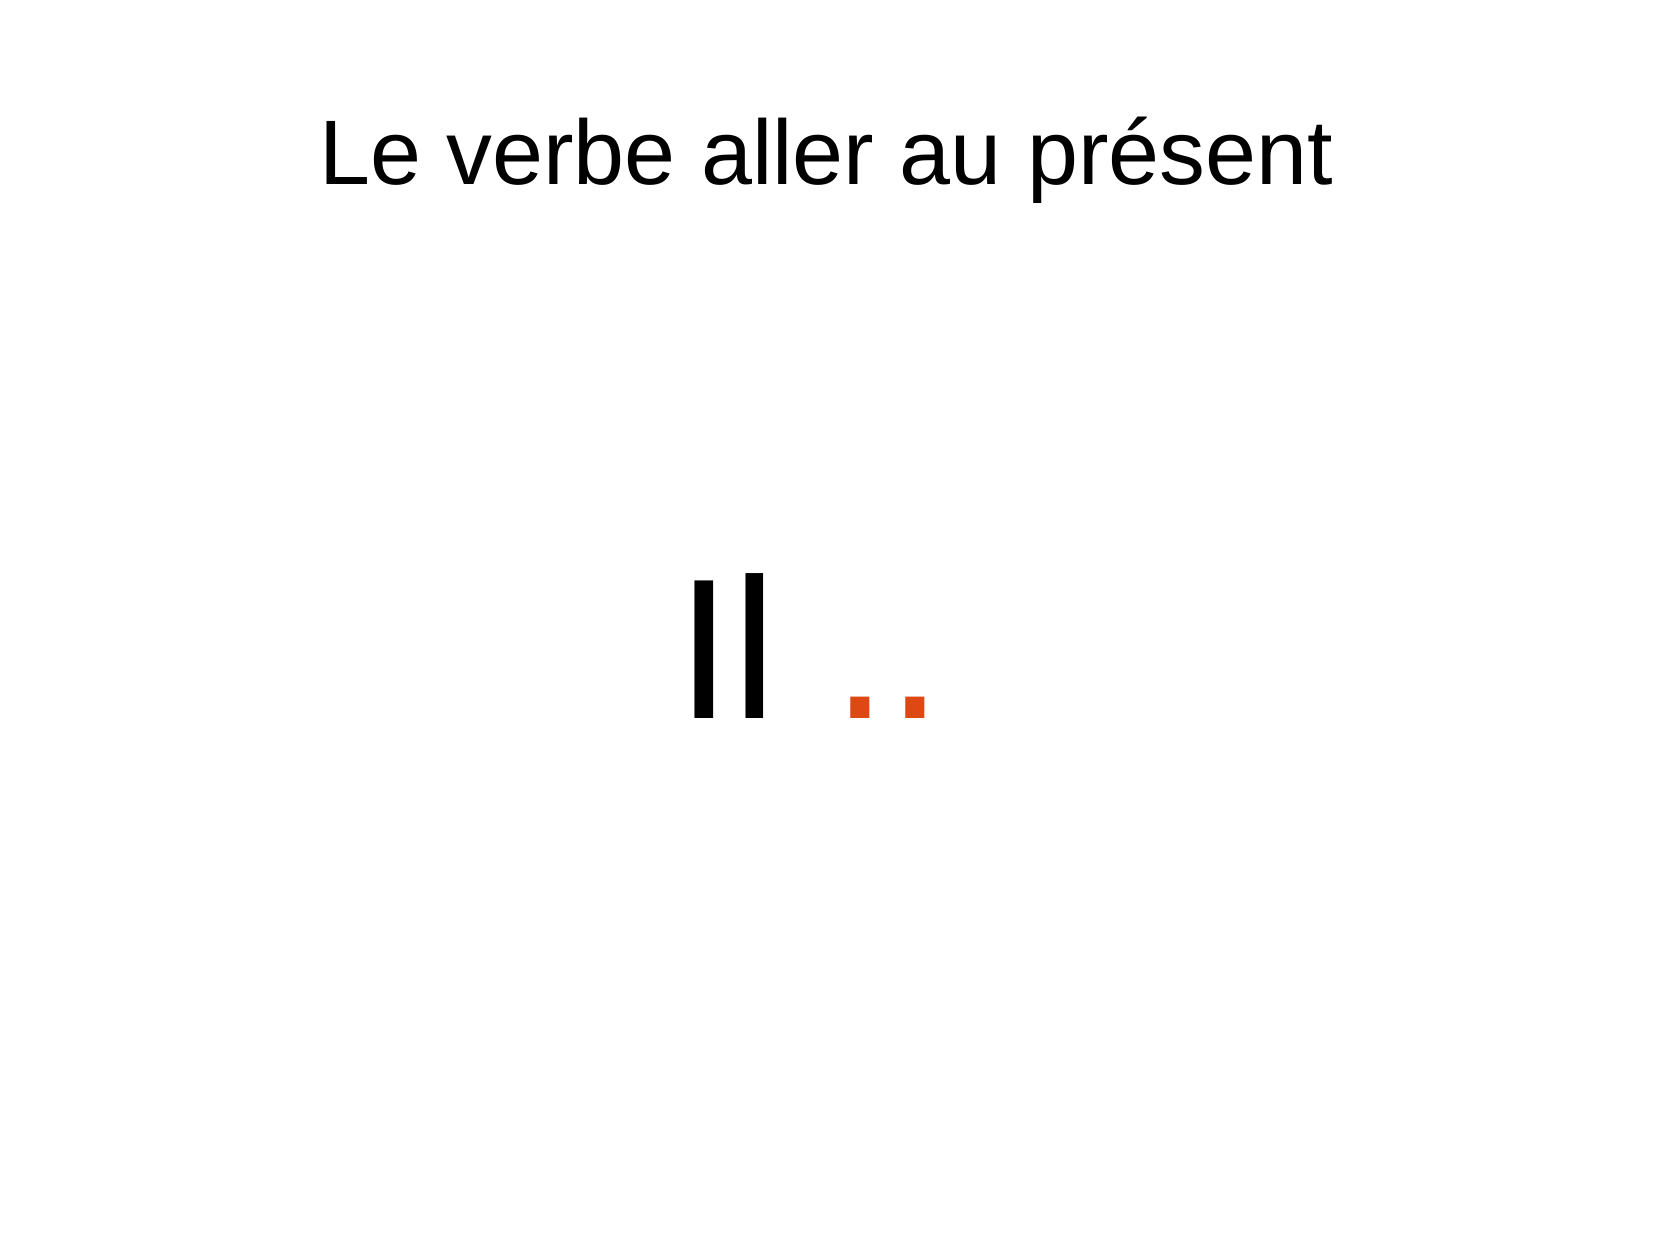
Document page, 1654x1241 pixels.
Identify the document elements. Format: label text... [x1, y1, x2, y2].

subtitle Il .. [82, 290, 1538, 1010]
title Le verbe aller au présent [82, 49, 1571, 257]
